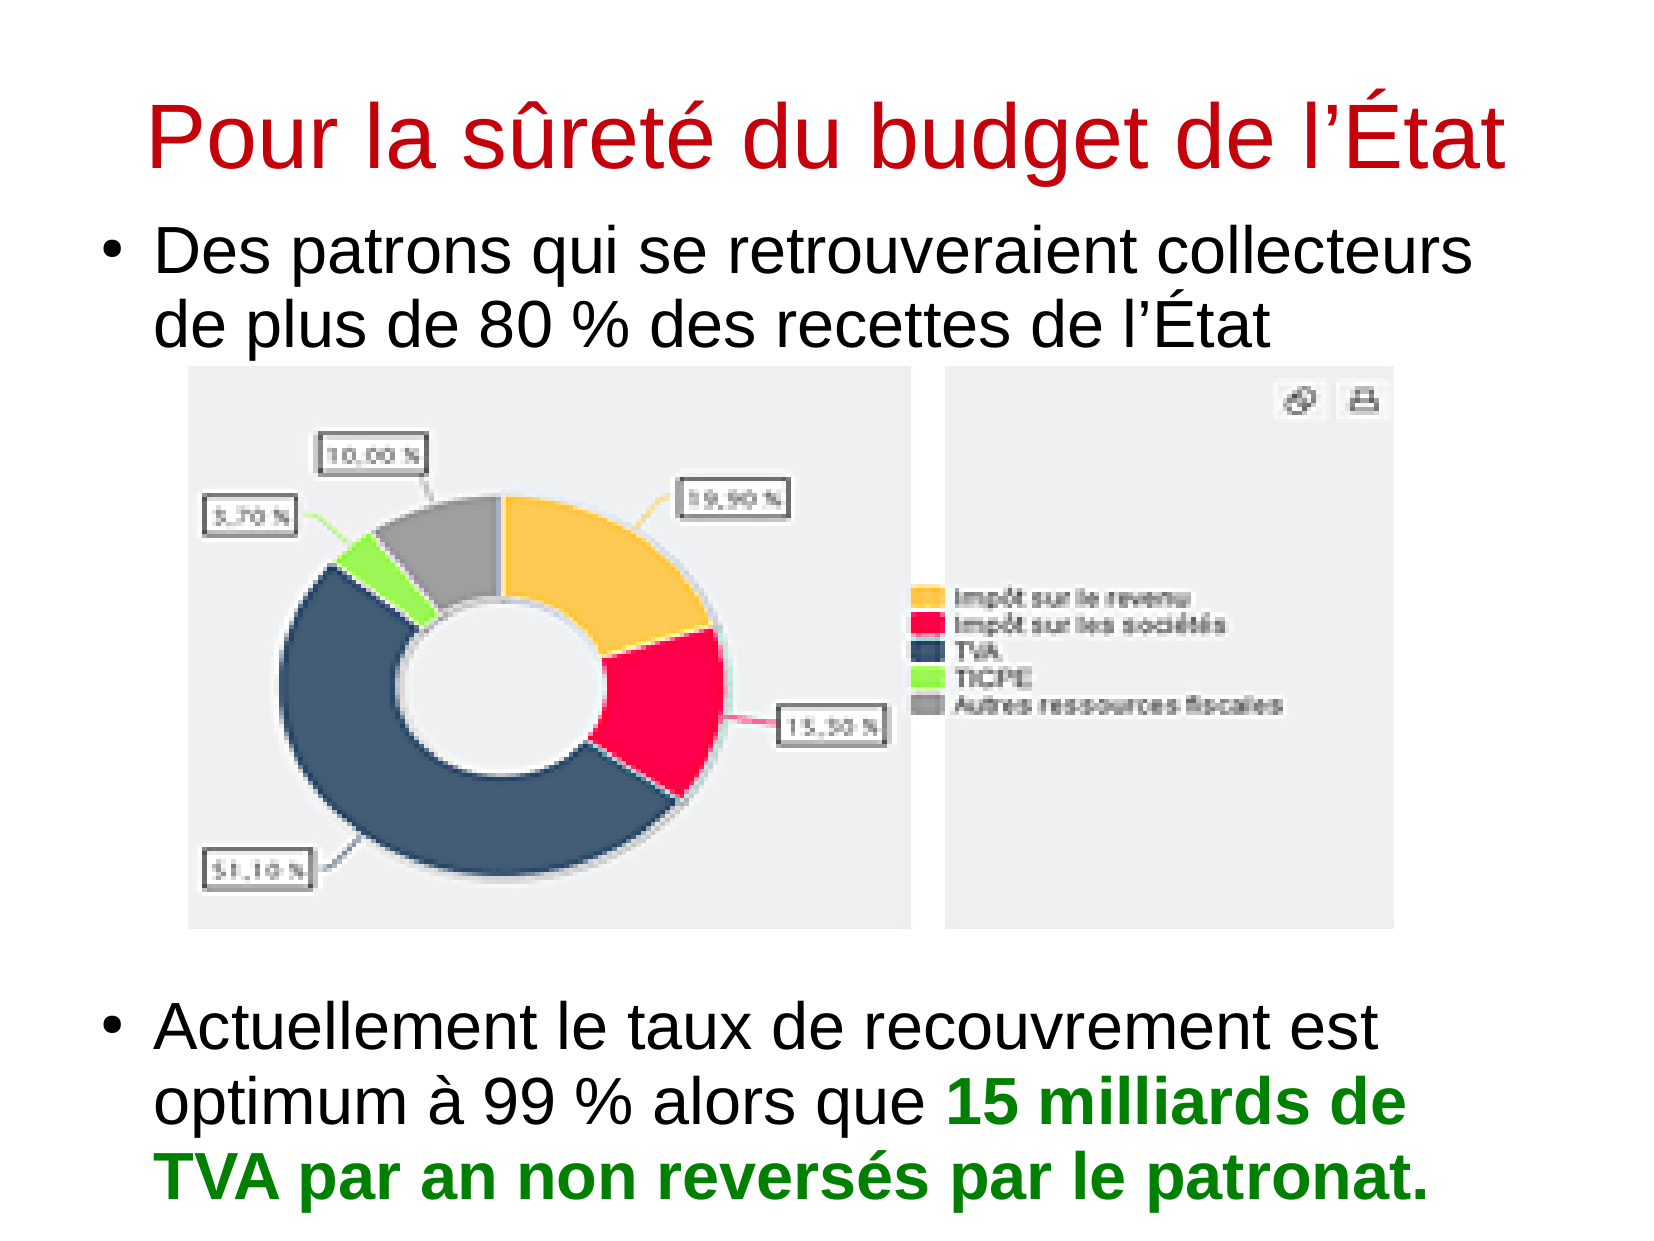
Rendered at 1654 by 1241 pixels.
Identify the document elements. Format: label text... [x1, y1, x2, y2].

title Pour la sûreté du budget de l’État [82, 49, 1571, 225]
list Des patrons qui se retrouveraient collecteurs de plus de 80 % des recettes de l’État Actuellement le taux de recouvrement est optimum à 99 % alors que 15 milliards de TVA par an non reversés par le patronat. [82, 212, 1538, 1217]
picture [188, 366, 1394, 934]
